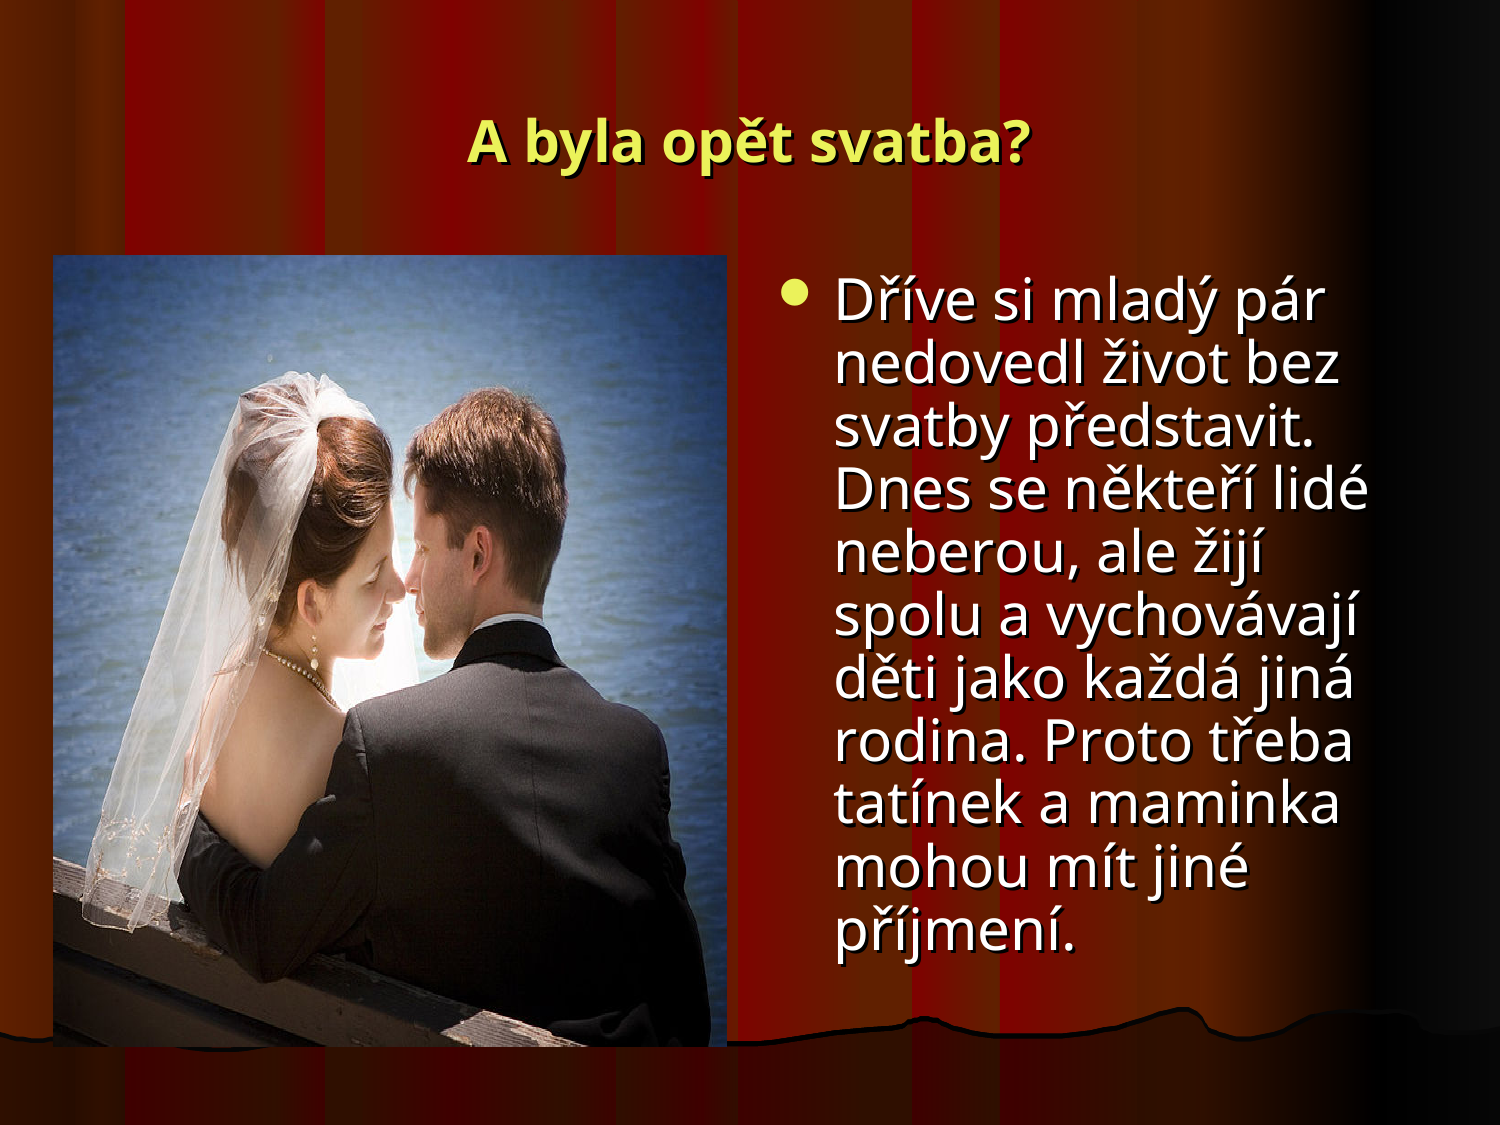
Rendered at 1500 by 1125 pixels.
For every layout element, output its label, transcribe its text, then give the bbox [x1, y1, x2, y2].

picture [53, 255, 727, 1047]
title A byla opět svatba? [75, 45, 1426, 233]
list Dříve si mladý pár nedovedl život bez svatby představit. Dnes se někteří lidé neberou, ale žijí spolu a vychovávají děti jako každá jiná rodina. Proto třeba tatínek a maminka mohou mít jiné příjmení. [762, 262, 1426, 1006]
